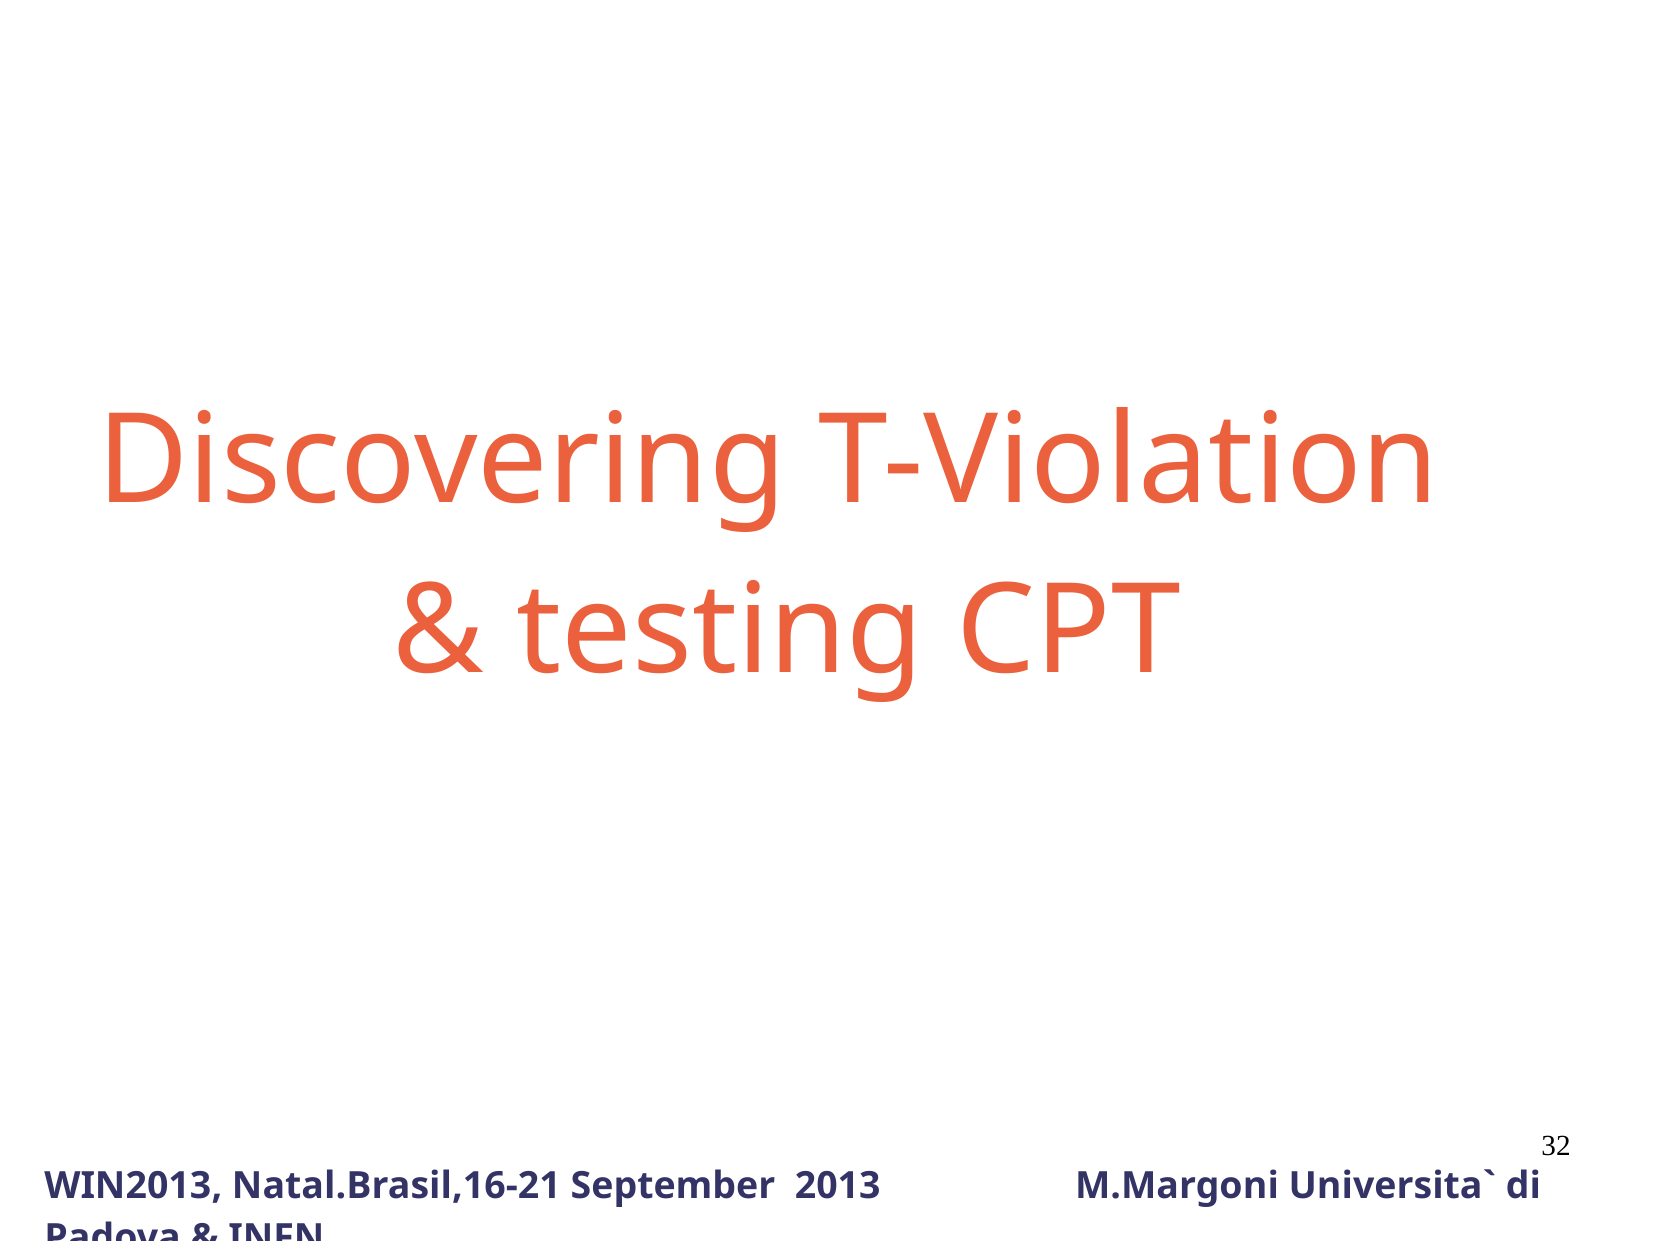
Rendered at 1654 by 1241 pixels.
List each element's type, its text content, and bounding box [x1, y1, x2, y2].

text_box WIN2013, Natal.Brasil,16-21 September 2013 M.Margoni Universita` di Padova & INFN [29, 1151, 1625, 1225]
text_box Discovering T-Violation & testing CPT [82, 361, 1589, 751]
